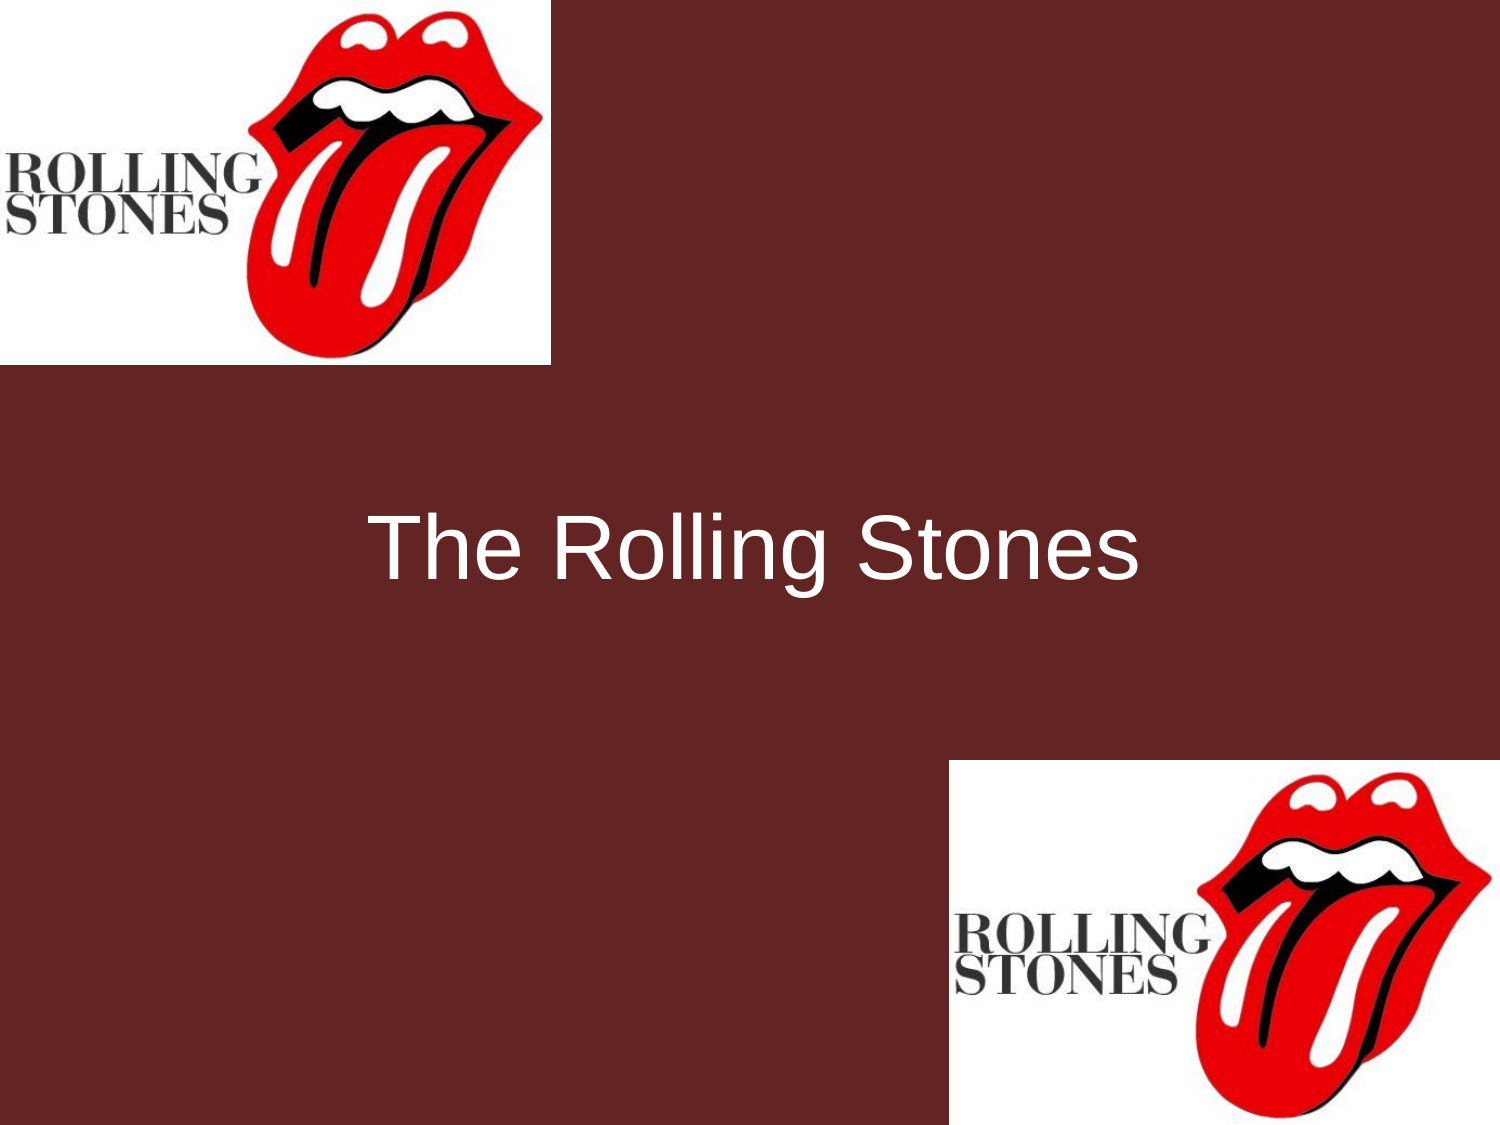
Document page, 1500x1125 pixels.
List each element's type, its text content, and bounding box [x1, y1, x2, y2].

picture [0, 0, 551, 365]
title The Rolling Stones [117, 421, 1393, 663]
picture [949, 760, 1500, 1125]
